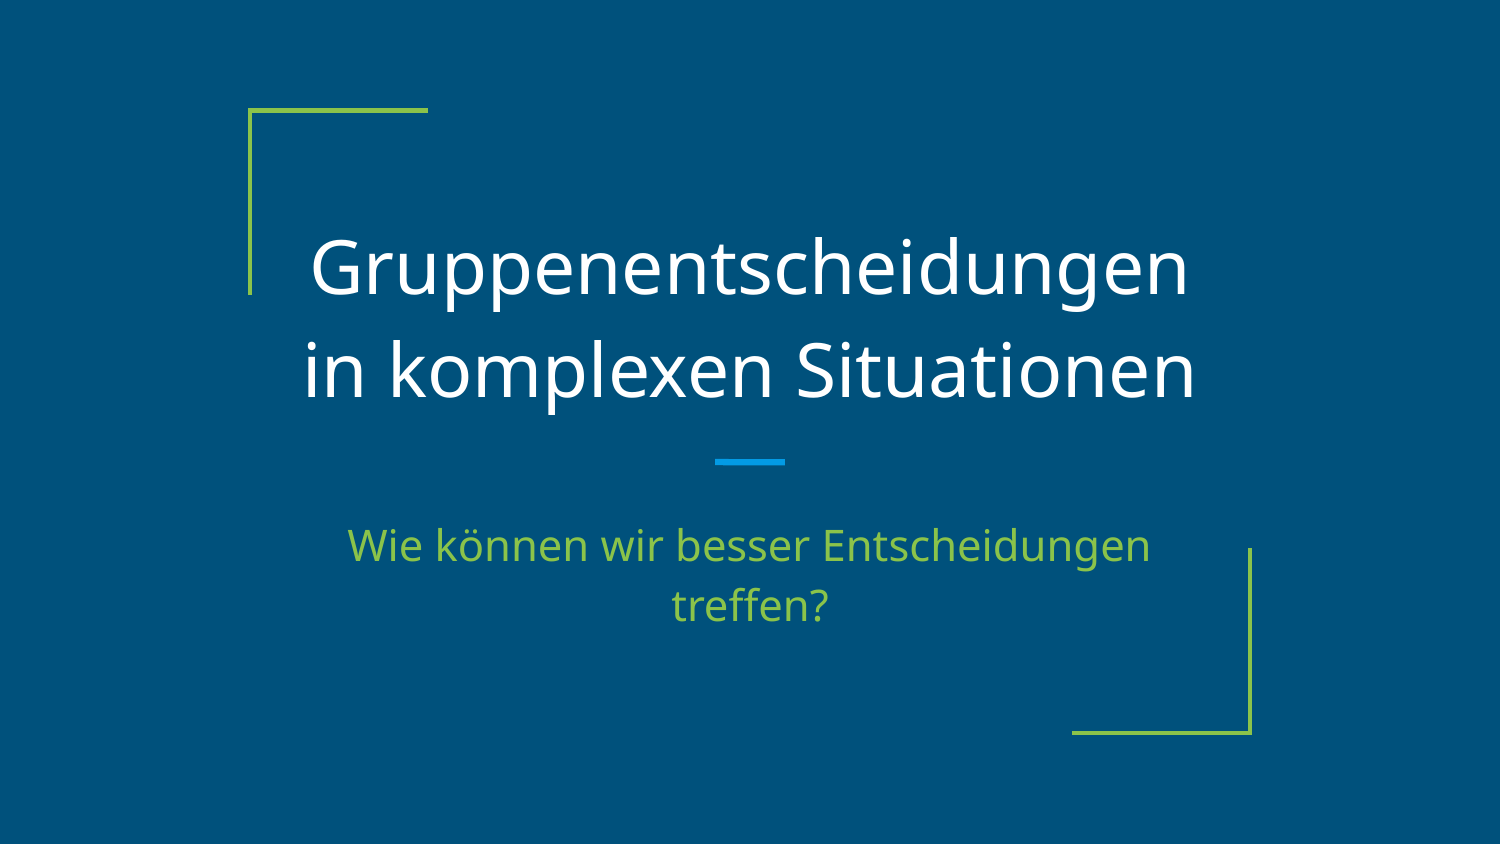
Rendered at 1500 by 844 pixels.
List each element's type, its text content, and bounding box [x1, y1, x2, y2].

subtitle Wie können wir besser Entscheidungen treffen? [275, 500, 1225, 650]
title Gruppenentscheidungen in komplexen Situationen [275, 195, 1225, 435]
